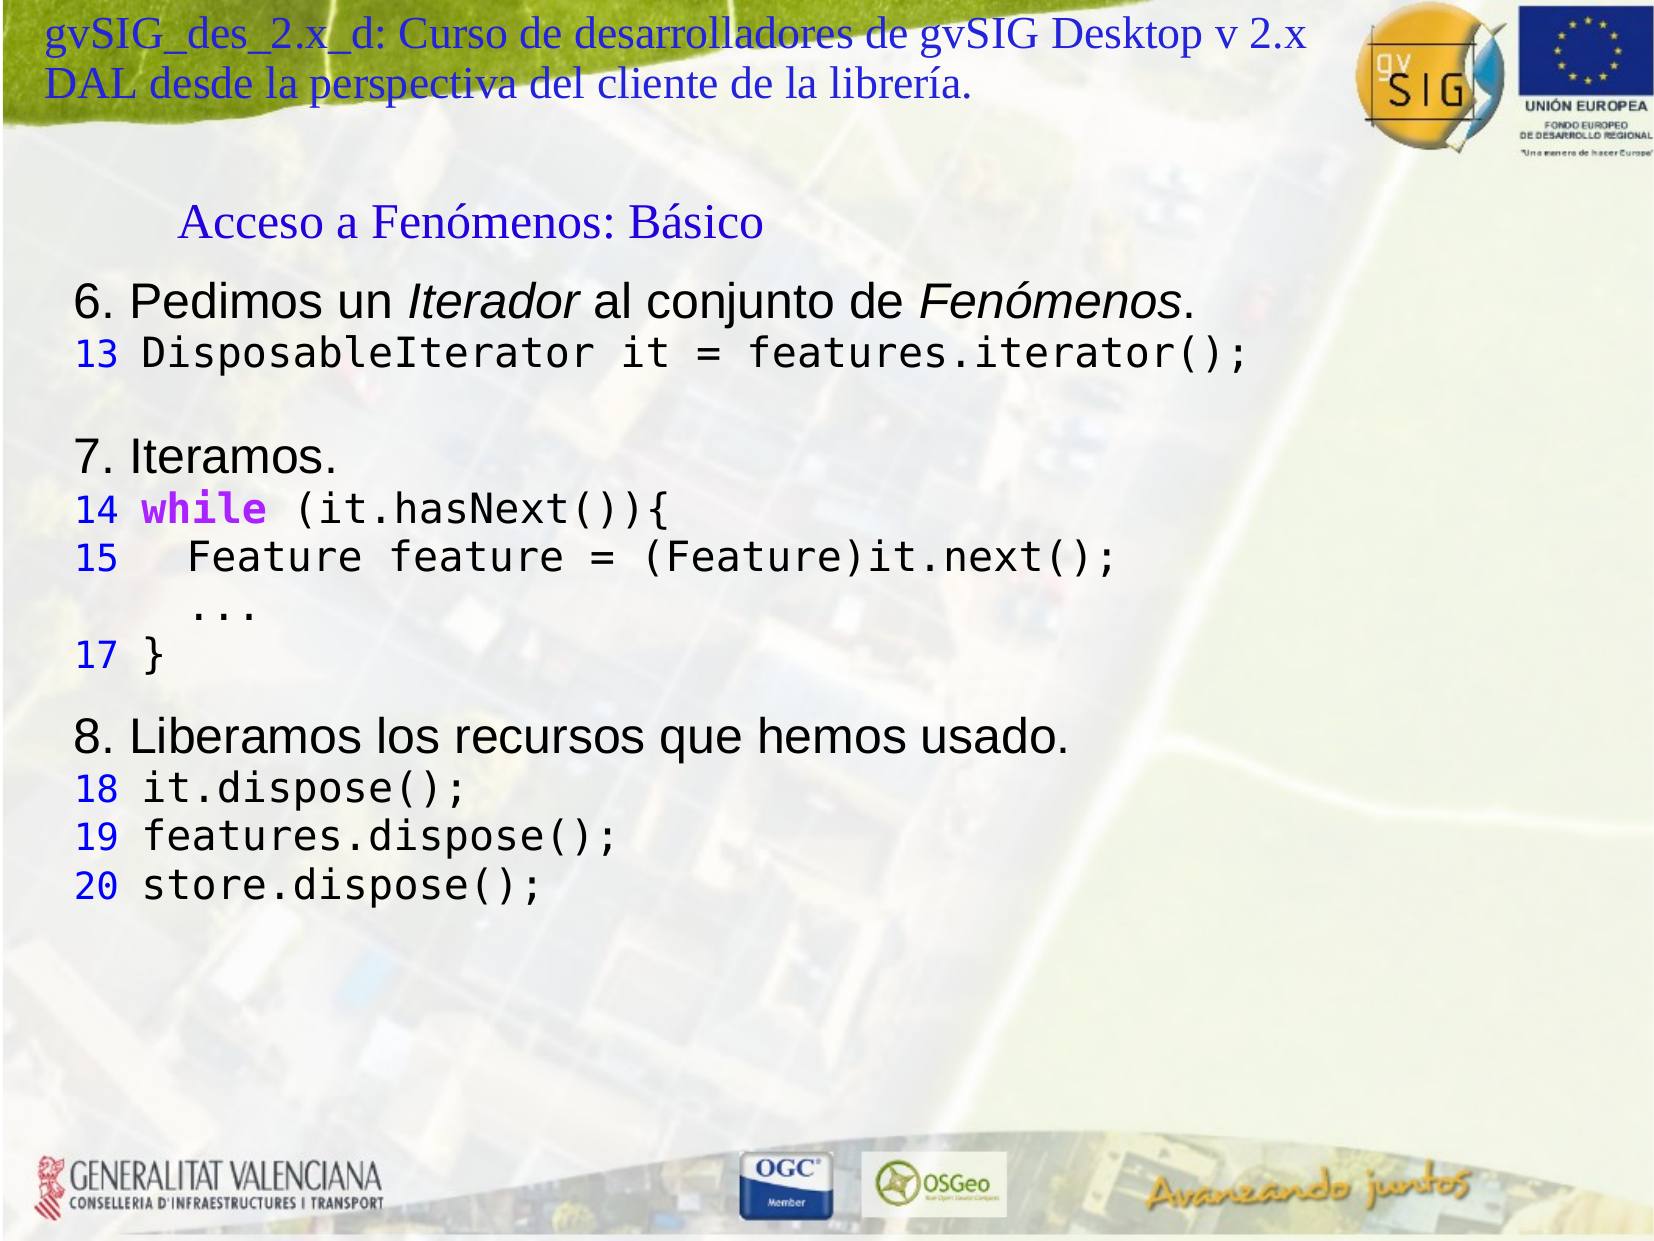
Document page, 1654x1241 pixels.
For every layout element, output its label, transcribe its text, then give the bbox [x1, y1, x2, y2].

text_box 6. Pedimos un Iterador al conjunto de Fenómenos. 13 DisposableIterator it = features.iterator(); 7. Iteramos. 14 while (it.hasNext()){ 15 Feature feature = (Feature)it.next(); ... 17 } 8. Liberamos los recursos que hemos usado. 18 it.dispose(); 19 features.dispose(); 20 store.dispose(); [59, 265, 1565, 1123]
title Acceso a Fenómenos: Básico [177, 88, 1329, 265]
picture [2, 0, 1654, 1241]
